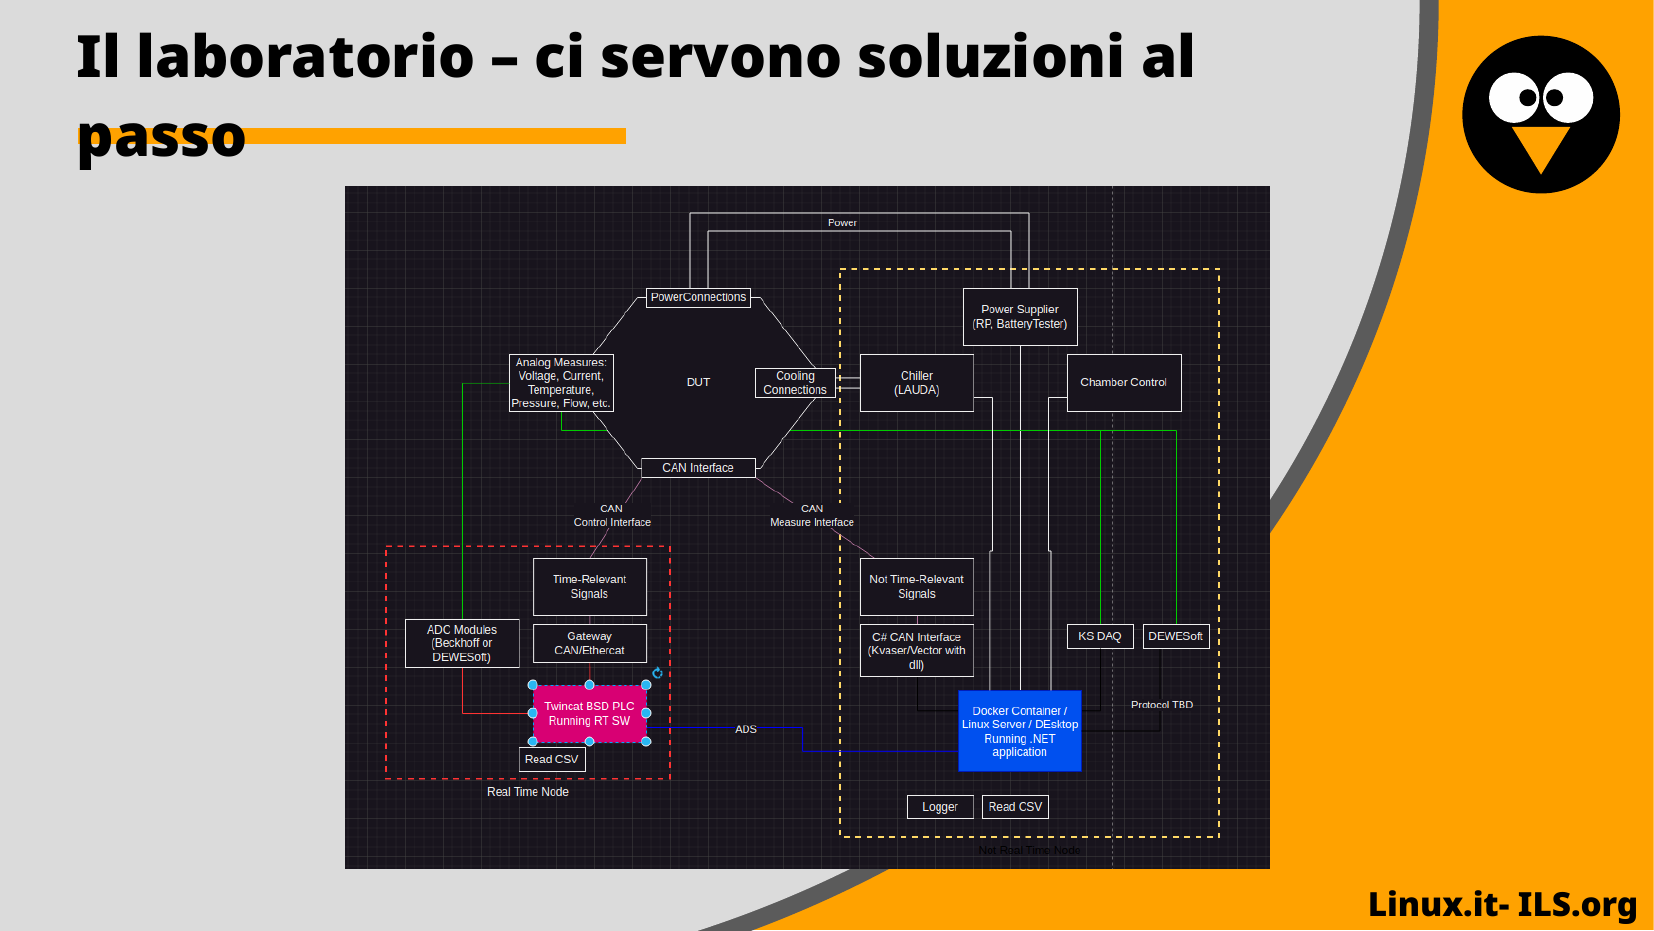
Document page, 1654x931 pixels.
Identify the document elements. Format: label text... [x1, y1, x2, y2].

text_box Linux.it- ILS.org [1346, 873, 1654, 927]
picture [345, 186, 1270, 869]
title Il laboratorio – ci servono soluzioni al passo [76, 28, 1264, 161]
